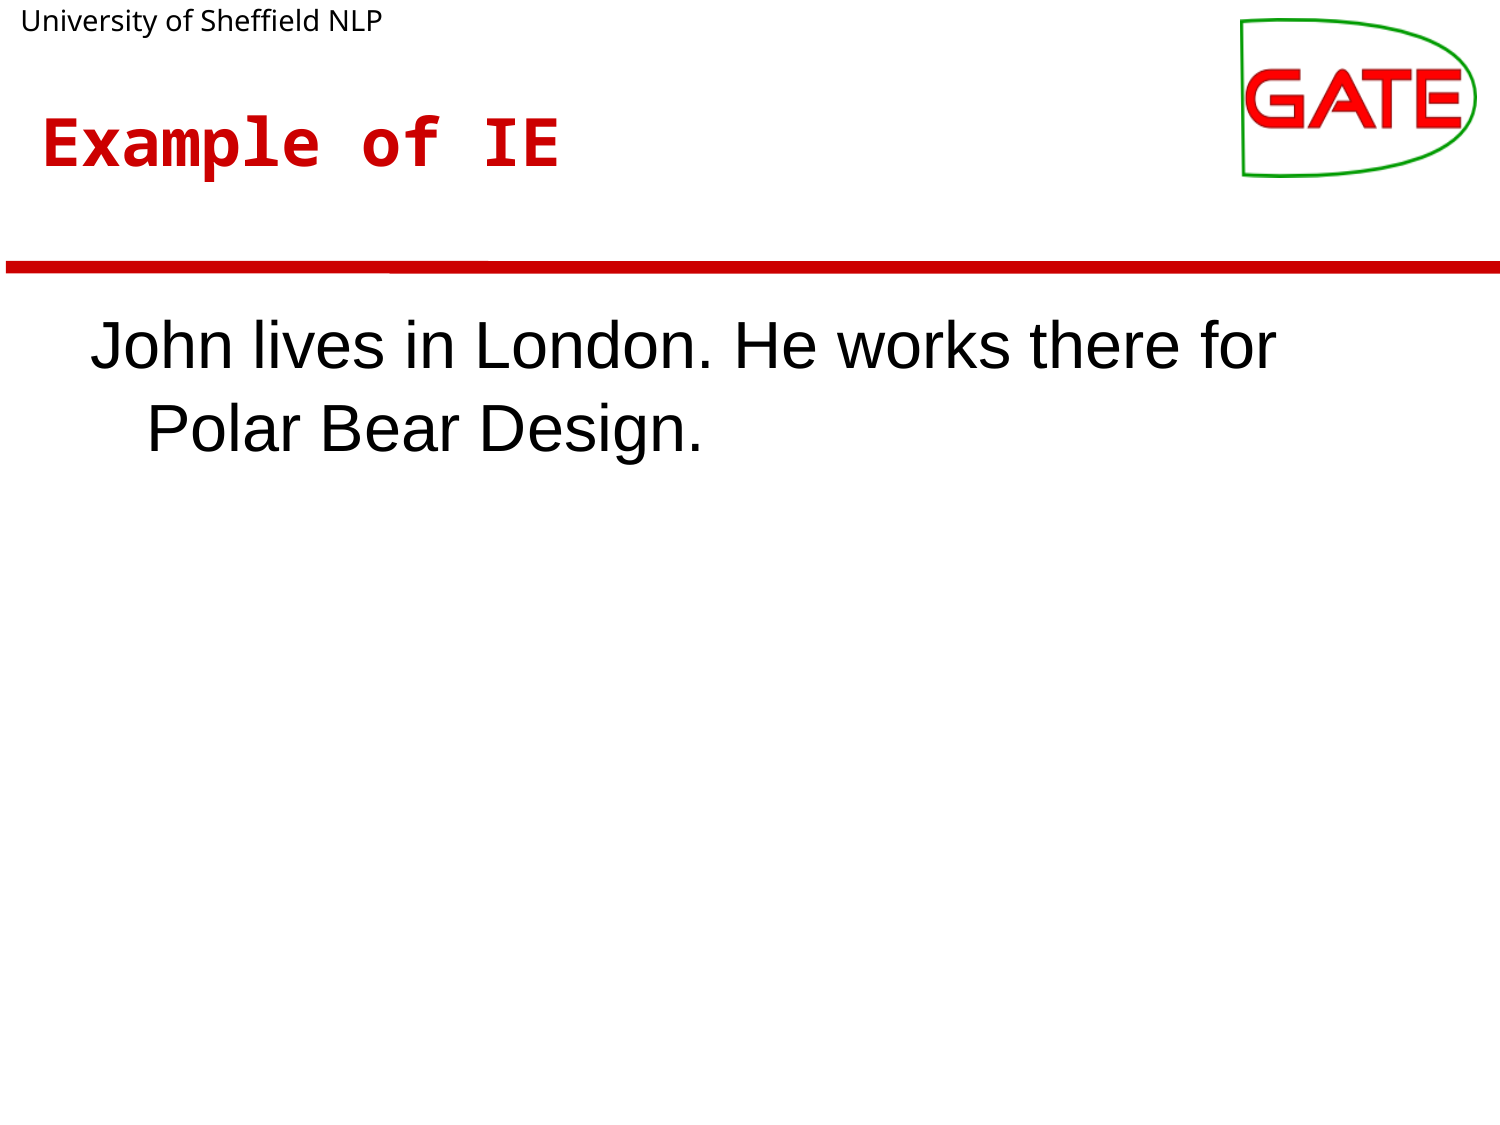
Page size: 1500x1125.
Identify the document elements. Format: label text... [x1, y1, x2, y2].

picture [1240, 18, 1477, 178]
list John lives in London. He works there for Polar Bear Design. [75, 290, 1422, 1125]
title Example of IE [41, 66, 1388, 221]
